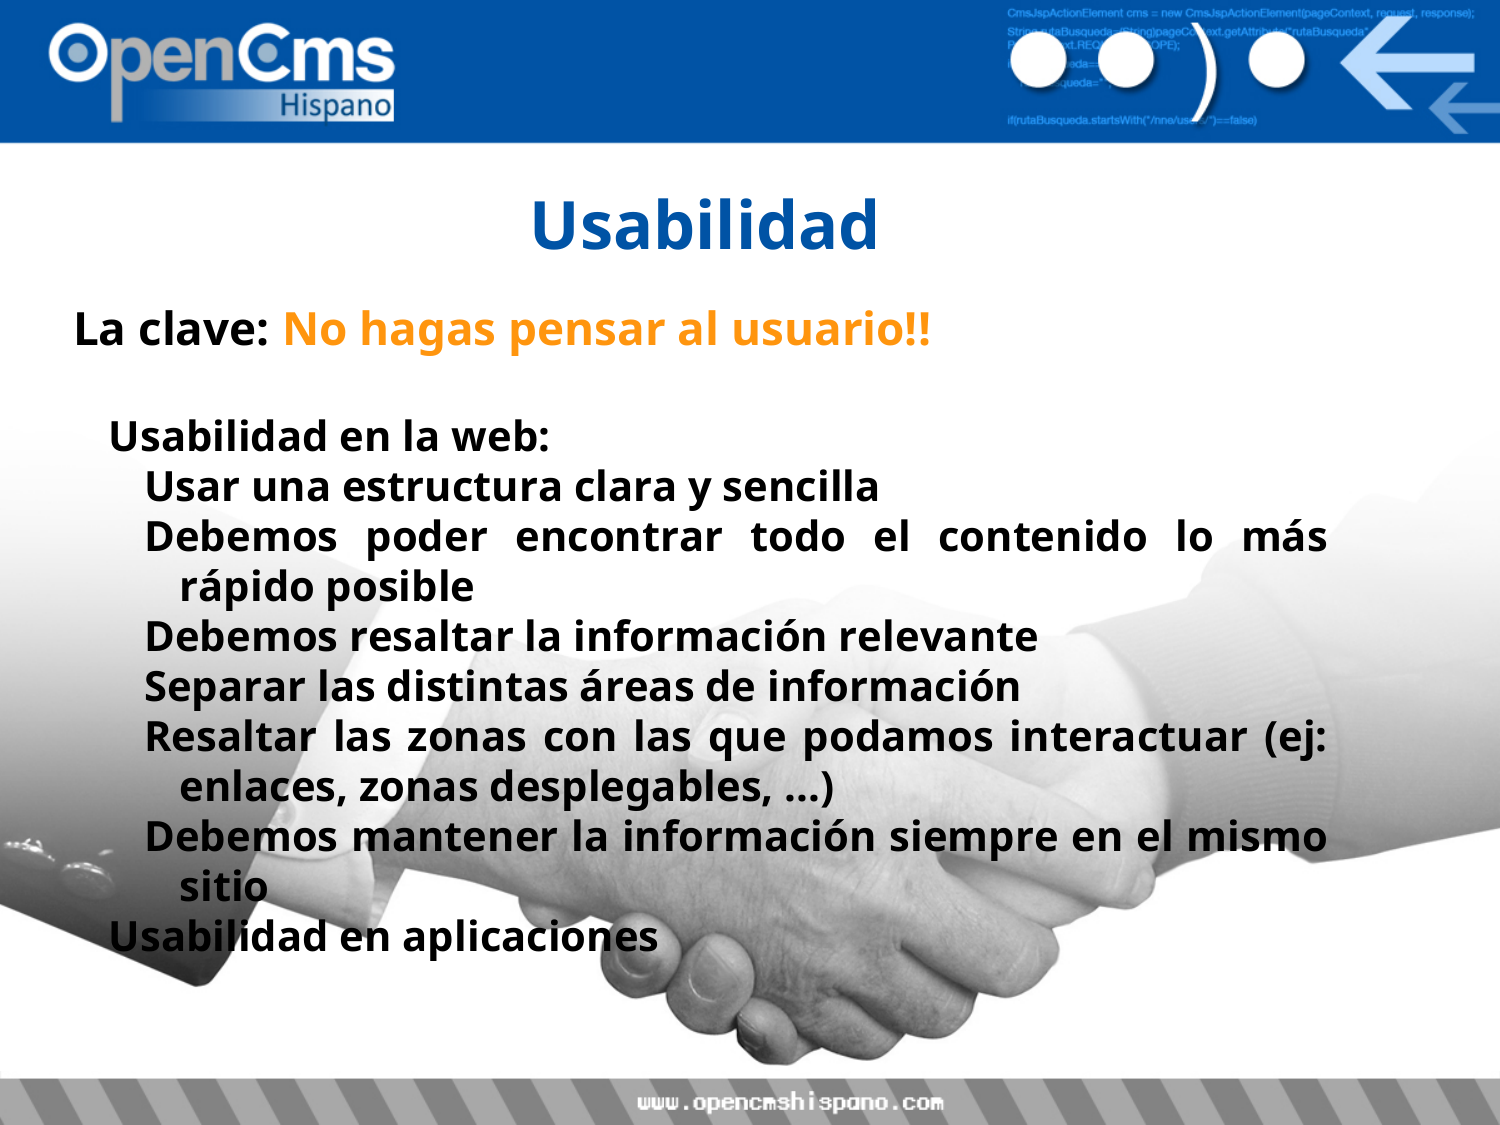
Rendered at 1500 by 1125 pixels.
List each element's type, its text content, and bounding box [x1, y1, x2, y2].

text_box La clave: No hagas pensar al usuario!! Usabilidad en la web: Usar una estructura clara y sencilla Debemos poder encontrar todo el contenido lo más rápido posible Debemos resaltar la información relevante Separar las distintas áreas de información Resaltar las zonas con las que podamos interactuar (ej: enlaces, zonas desplegables, ...) Debemos mantener la información siempre en el mismo sitio Usabilidad en aplicaciones [73, 299, 1329, 1034]
text_box Usabilidad [82, 140, 1329, 299]
picture [0, 0, 1500, 1125]
